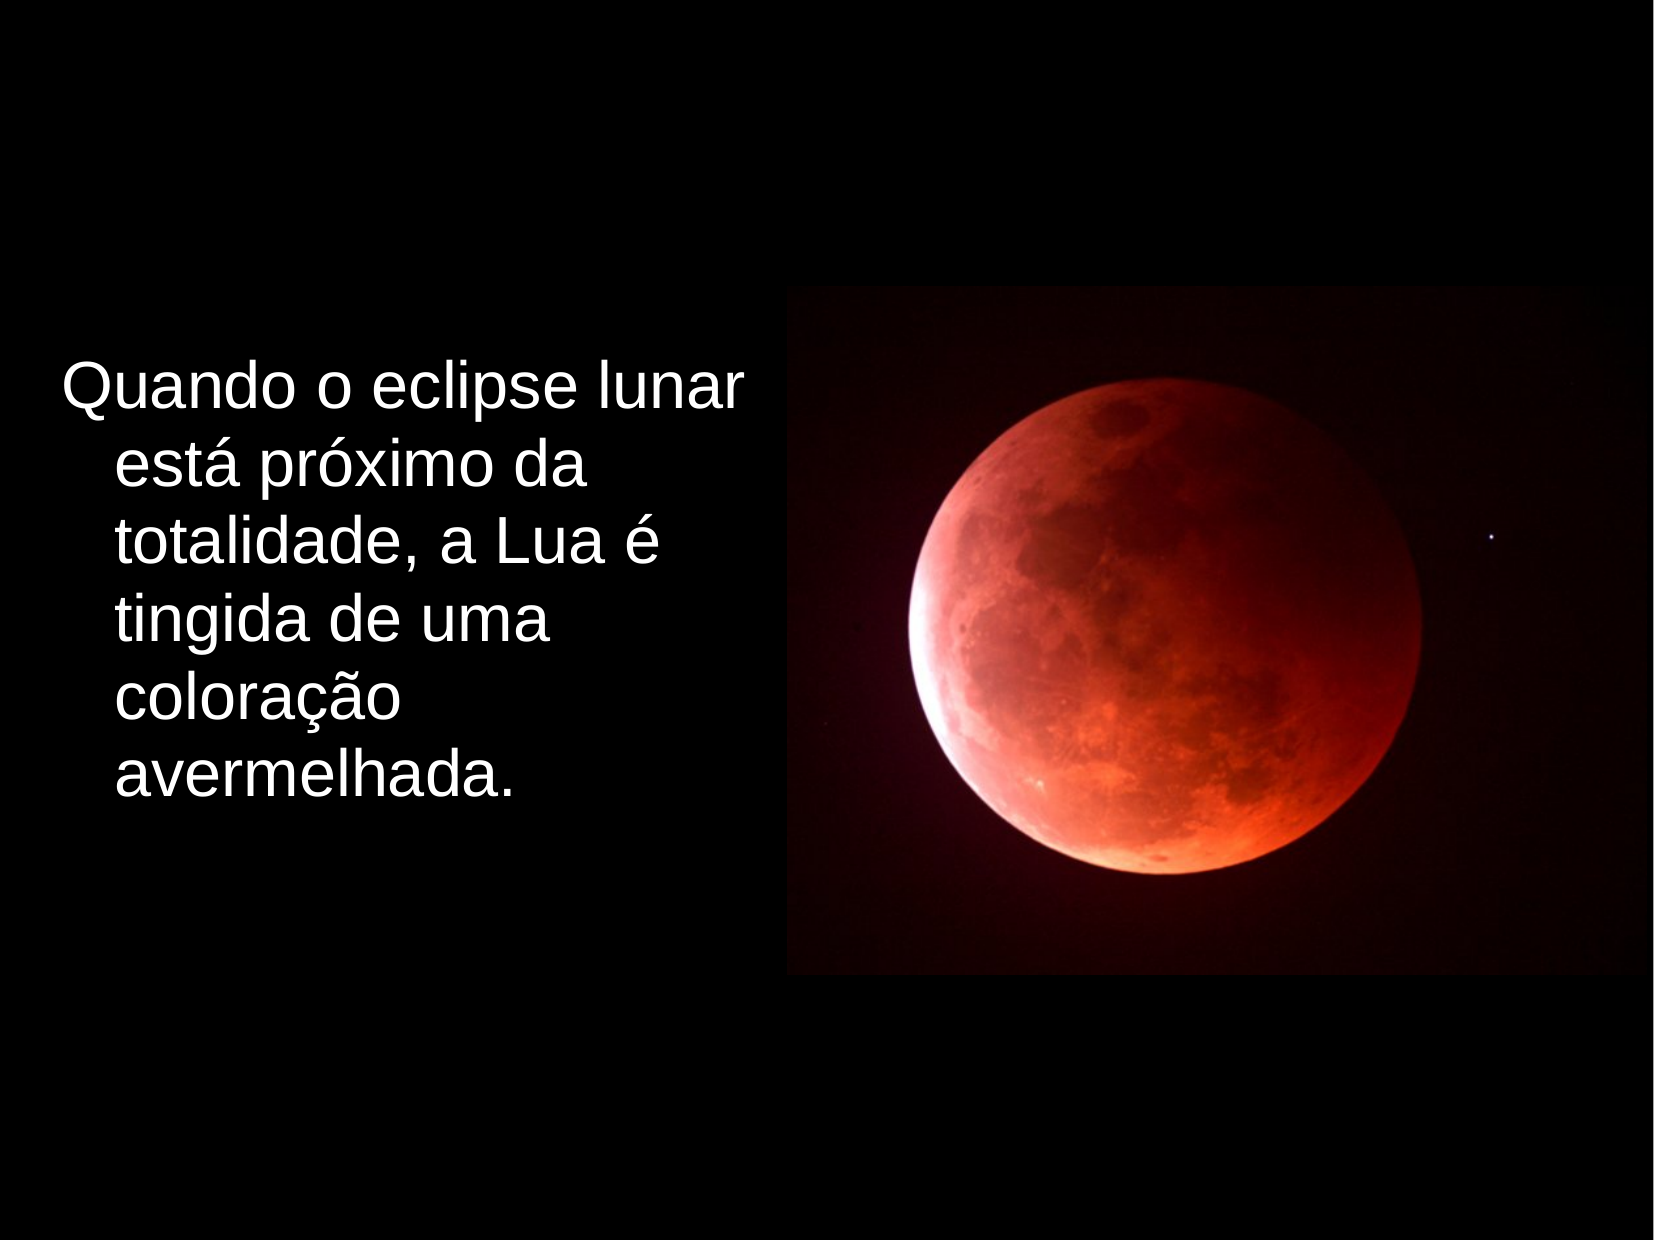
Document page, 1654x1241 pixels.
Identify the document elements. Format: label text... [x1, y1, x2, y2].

picture [787, 286, 1647, 1109]
list Quando o eclipse lunar está próximo da totalidade, a Lua é tingida de uma coloração avermelhada. [43, 344, 770, 945]
